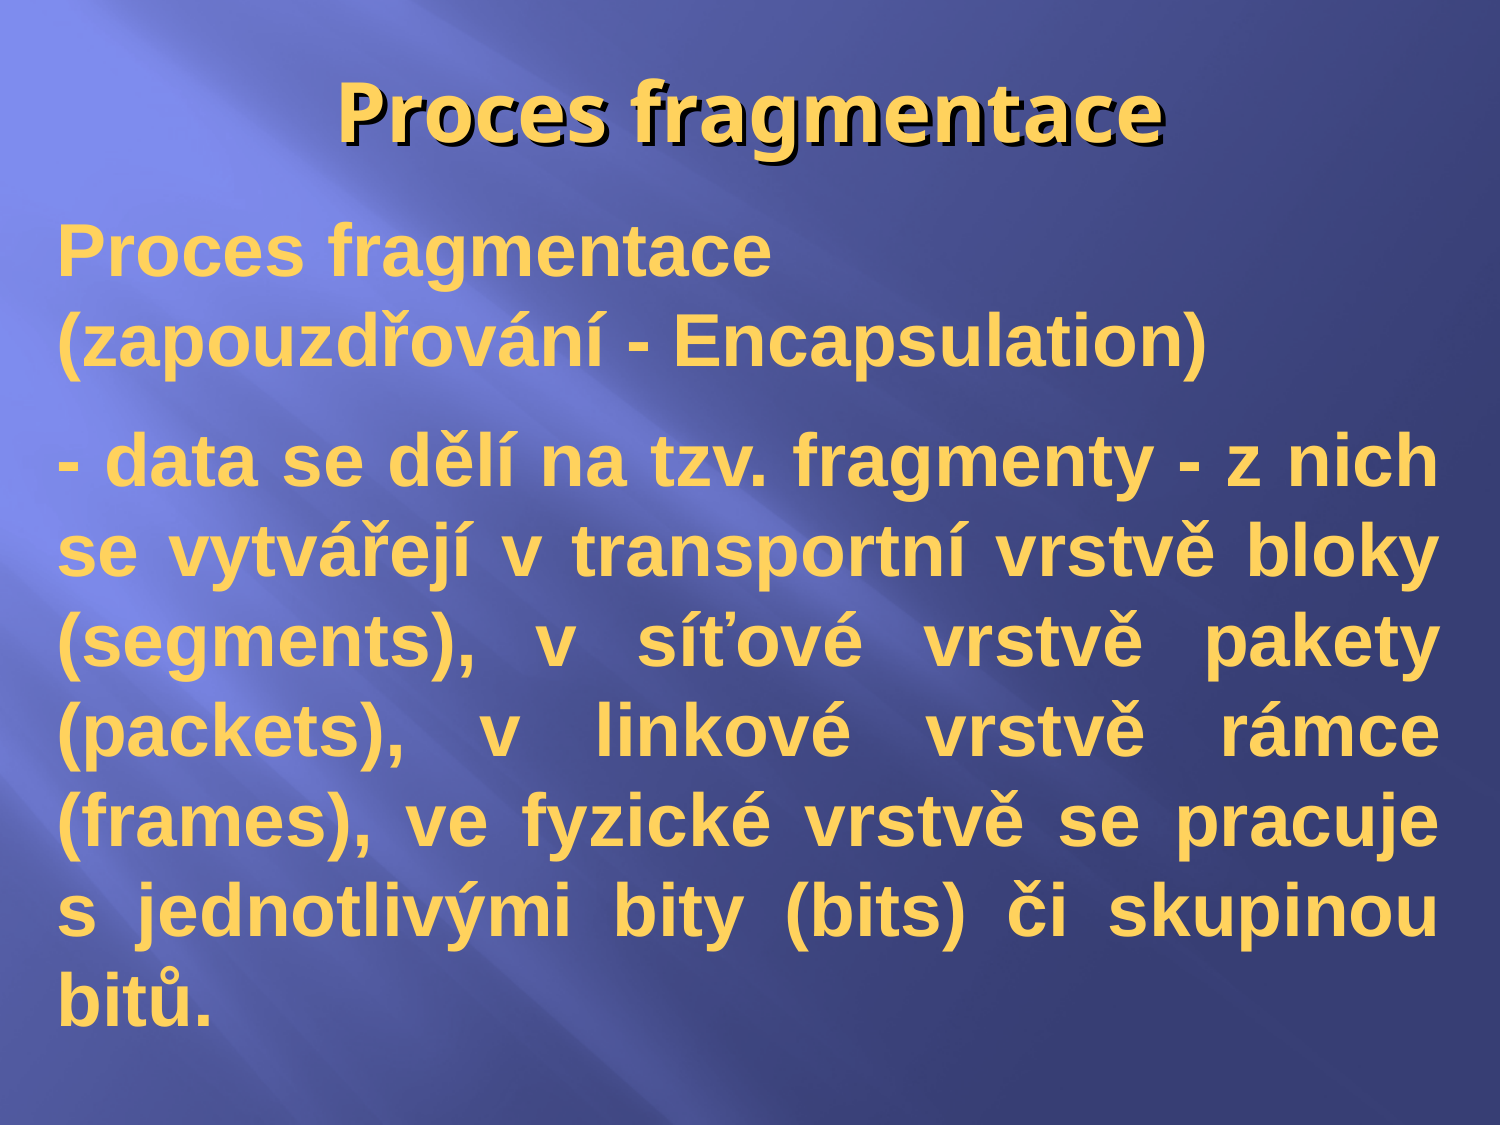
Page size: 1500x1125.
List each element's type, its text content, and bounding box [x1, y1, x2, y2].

title Proces fragmentace [64, 45, 1436, 172]
text_box Proces fragmentace (zapouzdřování - Encapsulation) - data se dělí na tzv. fragmenty - z nich se vytvářejí v transportní vrstvě bloky (segments), v síťové vrstvě pakety (packets), v linkové vrstvě rámce (frames), ve fyzické vrstvě se pracuje s jednotlivými bity (bits) či skupinou bitů. [41, 172, 1459, 1071]
